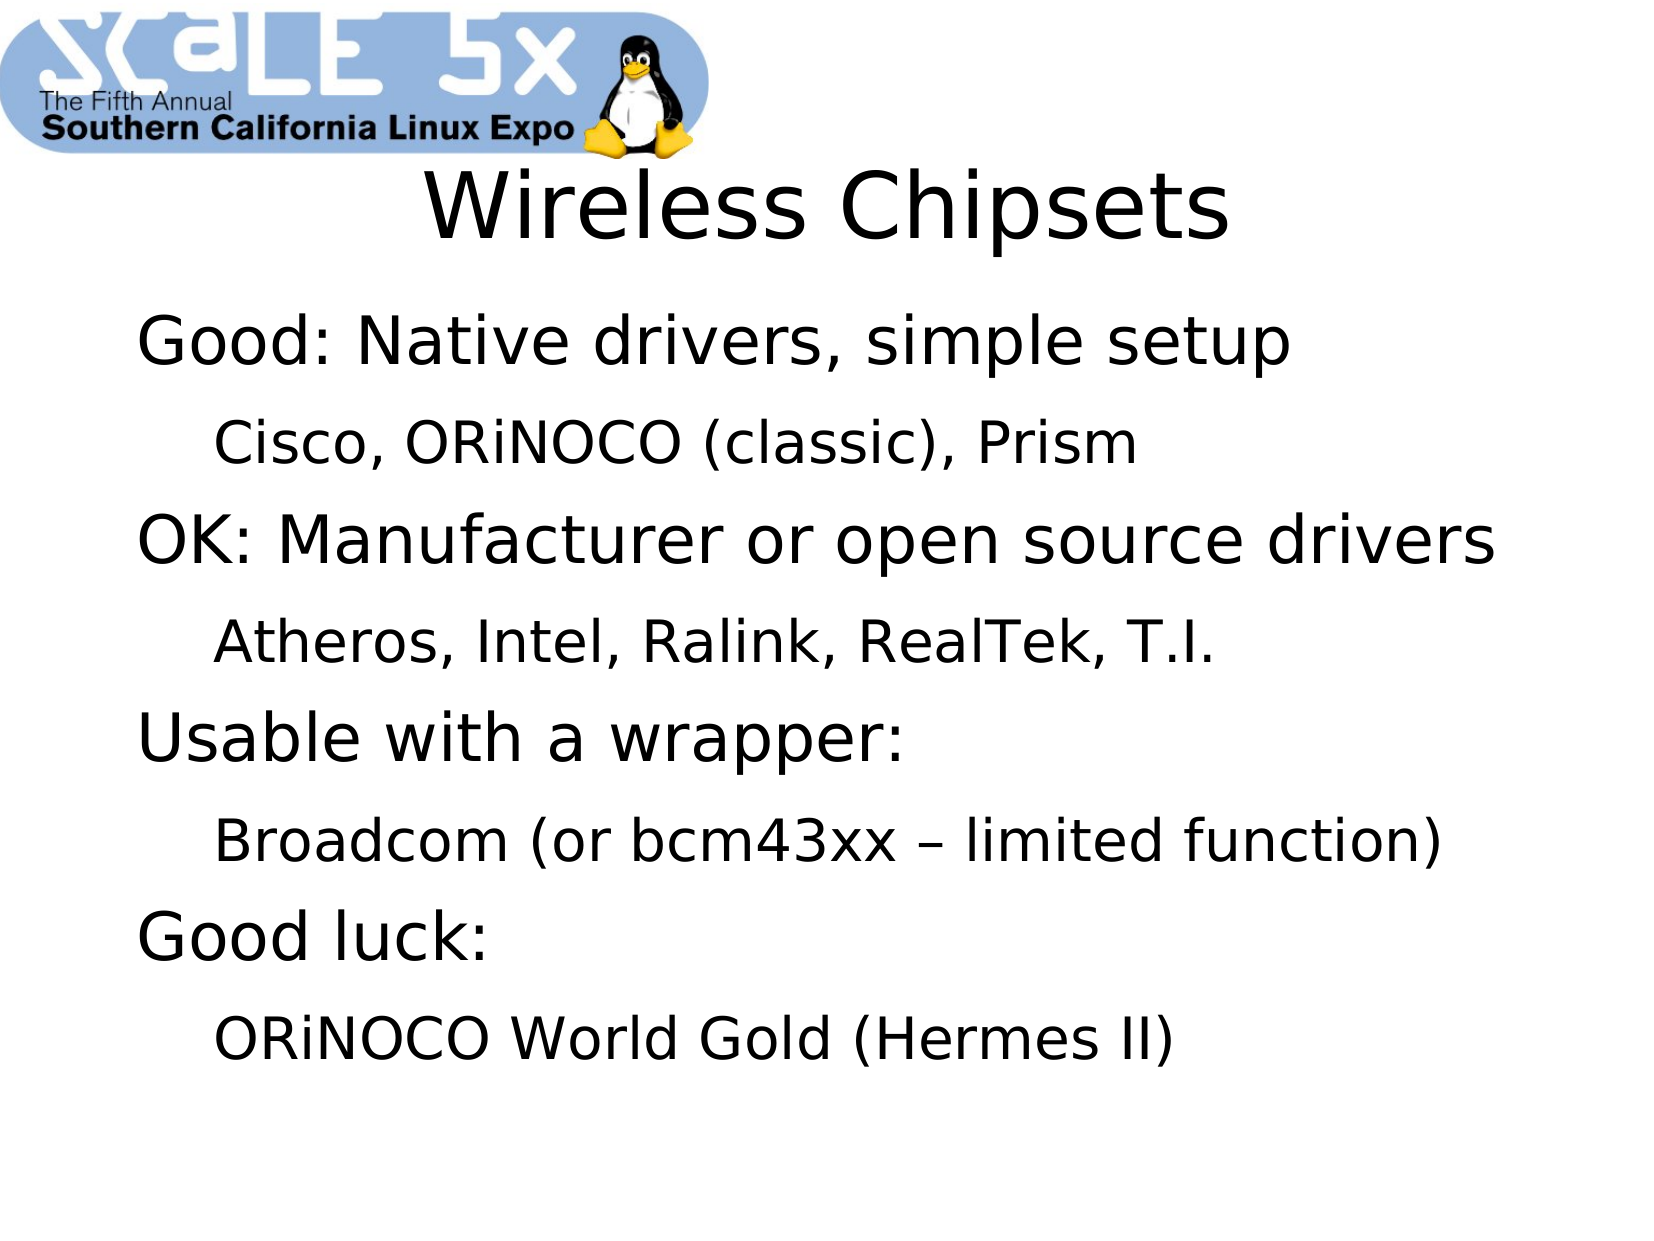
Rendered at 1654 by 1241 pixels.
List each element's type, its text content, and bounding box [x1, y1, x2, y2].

list Good: Native drivers, simple setup Cisco, ORiNOCO (classic), Prism OK: Manufacturer or open source drivers Atheros, Intel, Ralink, RealTek, T.I. Usable with a wrapper: Broadcom (or bcm43xx – limited function) Good luck: ORiNOCO World Gold (Hermes II) [118, 302, 1531, 1220]
title Wireless Chipsets [121, 102, 1533, 311]
picture [0, 3, 709, 159]
